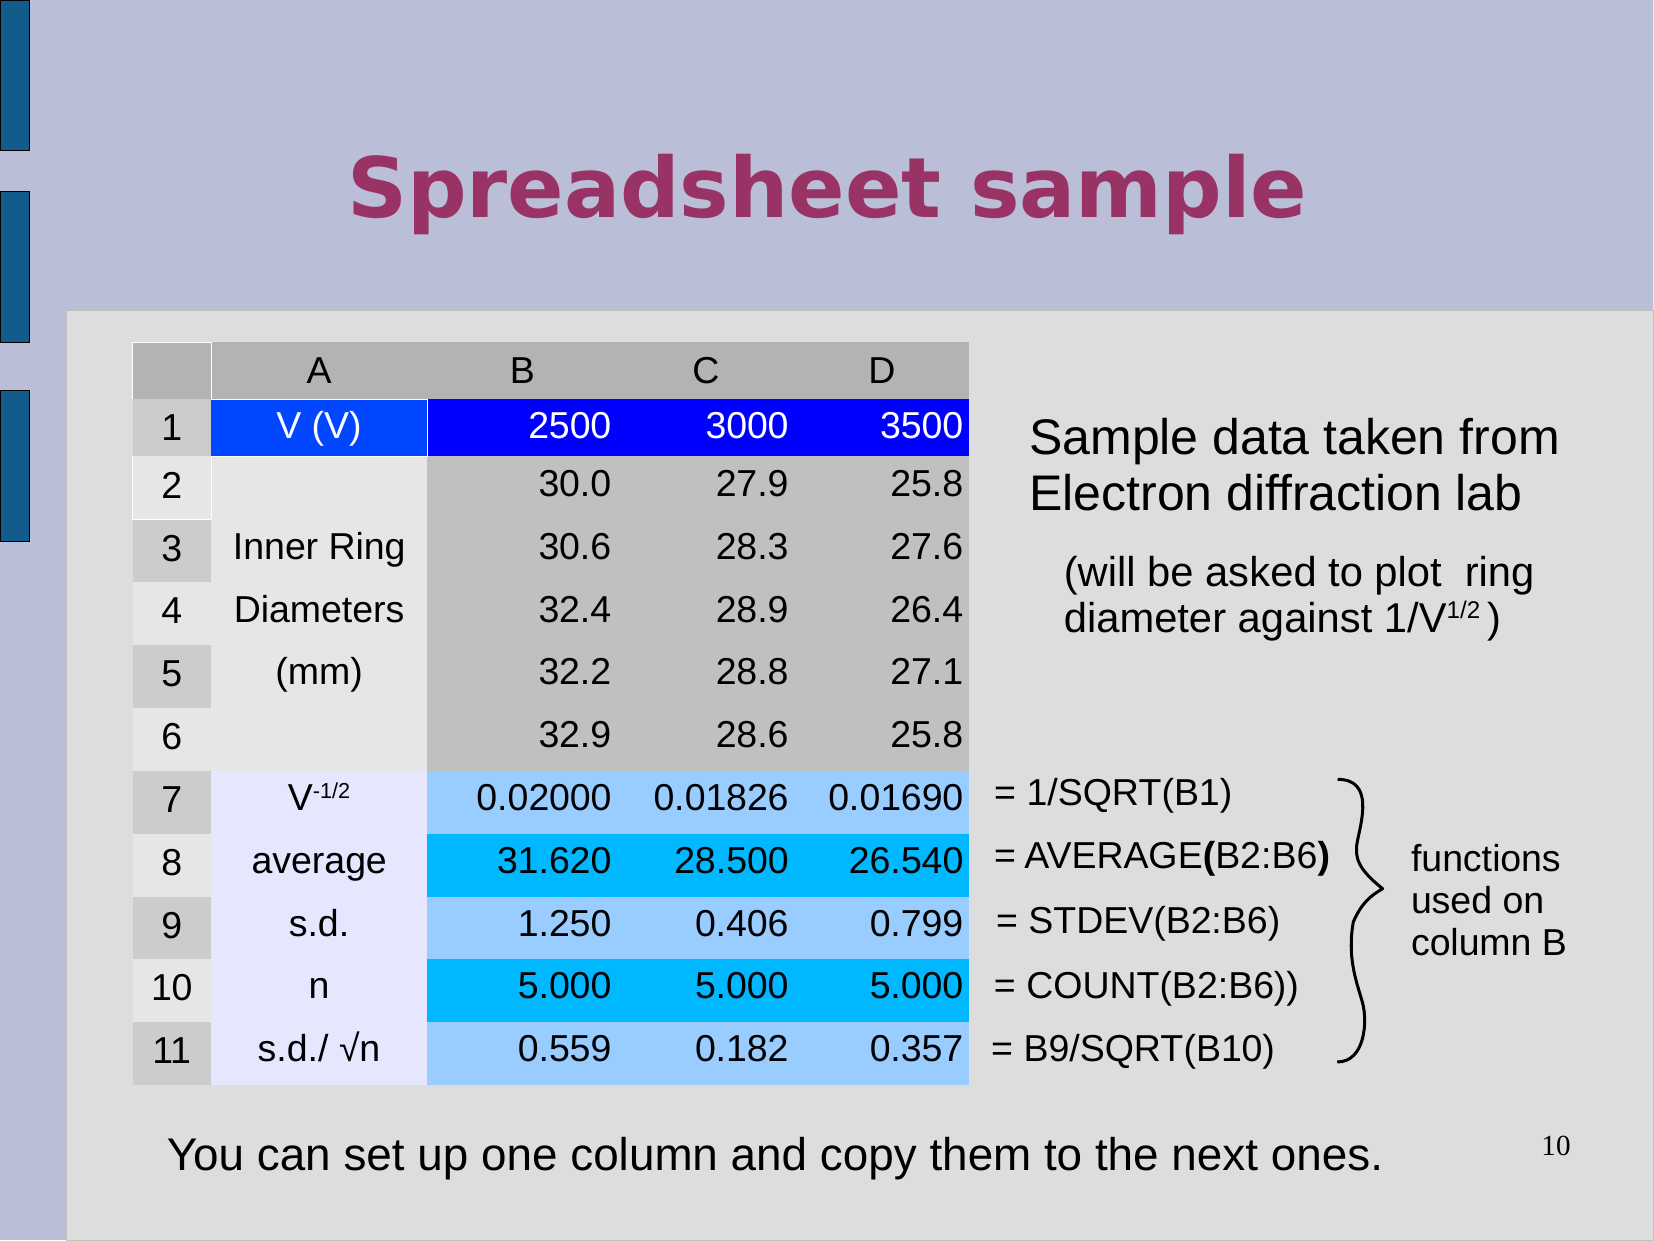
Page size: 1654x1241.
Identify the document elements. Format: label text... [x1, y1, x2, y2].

table_cell 28.6 [617, 708, 794, 771]
table_cell s.d. [211, 897, 427, 959]
table_header A [212, 342, 427, 399]
table_cell 32.4 [427, 582, 617, 645]
title Spreadsheet sample [121, 92, 1534, 285]
table_cell 5.000 [617, 959, 794, 1022]
table_cell 0.01690 [794, 771, 969, 834]
table_cell 0.406 [617, 897, 794, 959]
table_cell 2500 [428, 399, 617, 456]
table_cell 26.4 [794, 582, 969, 645]
table_cell 1.250 [427, 897, 617, 959]
table_cell 27.9 [617, 456, 794, 519]
table_cell 1 [133, 399, 211, 456]
text_box = COUNT(B2:B6)) [979, 957, 1315, 1015]
table_cell Inner Ring [211, 519, 427, 582]
table_cell 5.000 [794, 959, 969, 1022]
table_cell 32.2 [427, 645, 617, 708]
table_cell 0.559 [427, 1022, 617, 1085]
table_cell 25.8 [794, 456, 969, 519]
table_cell 8 [133, 834, 211, 897]
table_cell 4 [133, 582, 211, 645]
text_box = 1/SQRT(B1) [979, 764, 1248, 821]
table_header C [617, 342, 794, 399]
table_cell 28.8 [617, 645, 794, 708]
text_box = B9/SQRT(B10) [976, 1020, 1292, 1078]
table_cell 6 [133, 708, 211, 771]
table_cell 0.182 [617, 1022, 794, 1085]
table_cell 31.620 [427, 834, 617, 897]
table_cell 5 [133, 645, 211, 708]
table_cell 0.357 [794, 1022, 969, 1085]
table_cell 25.8 [794, 708, 969, 771]
table_header [133, 343, 211, 399]
table_cell 0.02000 [427, 771, 617, 834]
table_cell 11 [133, 1022, 211, 1085]
table_cell [211, 708, 427, 771]
table_cell 3500 [794, 399, 969, 456]
table_header D [794, 342, 969, 399]
table_cell 28.3 [617, 519, 794, 582]
text_box Sample data taken from Electron diffraction lab (will be asked to plot ring diameter against 1/V1/2 ) [1014, 401, 1595, 699]
table_cell 0.01826 [617, 771, 794, 834]
table_cell 3000 [617, 399, 794, 456]
table_cell 5.000 [427, 959, 617, 1022]
table_header B [427, 342, 617, 399]
table_cell 27.6 [794, 519, 969, 582]
table_cell 30.6 [427, 519, 617, 582]
table_cell V-1/2 [211, 771, 427, 834]
table_cell V (V) [211, 400, 427, 456]
table_cell 9 [133, 897, 211, 959]
table_cell 32.9 [427, 708, 617, 771]
text_box functions used on column B [1396, 830, 1587, 972]
text_box = STDEV(B2:B6) [981, 892, 1296, 950]
table_cell 0.799 [794, 897, 969, 959]
table_cell 26.540 [794, 834, 969, 897]
text_box = AVERAGE(B2:B6) [979, 827, 1346, 885]
table_cell average [211, 834, 427, 897]
table_cell Diameters [211, 582, 427, 645]
table_cell 30.0 [427, 456, 617, 519]
table_cell 28.500 [617, 834, 794, 897]
table_cell 27.1 [794, 645, 969, 708]
table_cell 7 [133, 771, 211, 834]
table_cell (mm) [211, 645, 427, 708]
table_cell 3 [133, 520, 211, 582]
table_cell 28.9 [617, 582, 794, 645]
table_cell s.d./ √n [211, 1022, 427, 1085]
table_cell 10 [133, 959, 211, 1022]
text_box You can set up one column and copy them to the next ones. [152, 1121, 1399, 1188]
table_cell n [211, 959, 427, 1022]
table_cell [212, 457, 427, 519]
table_cell 2 [133, 456, 211, 519]
